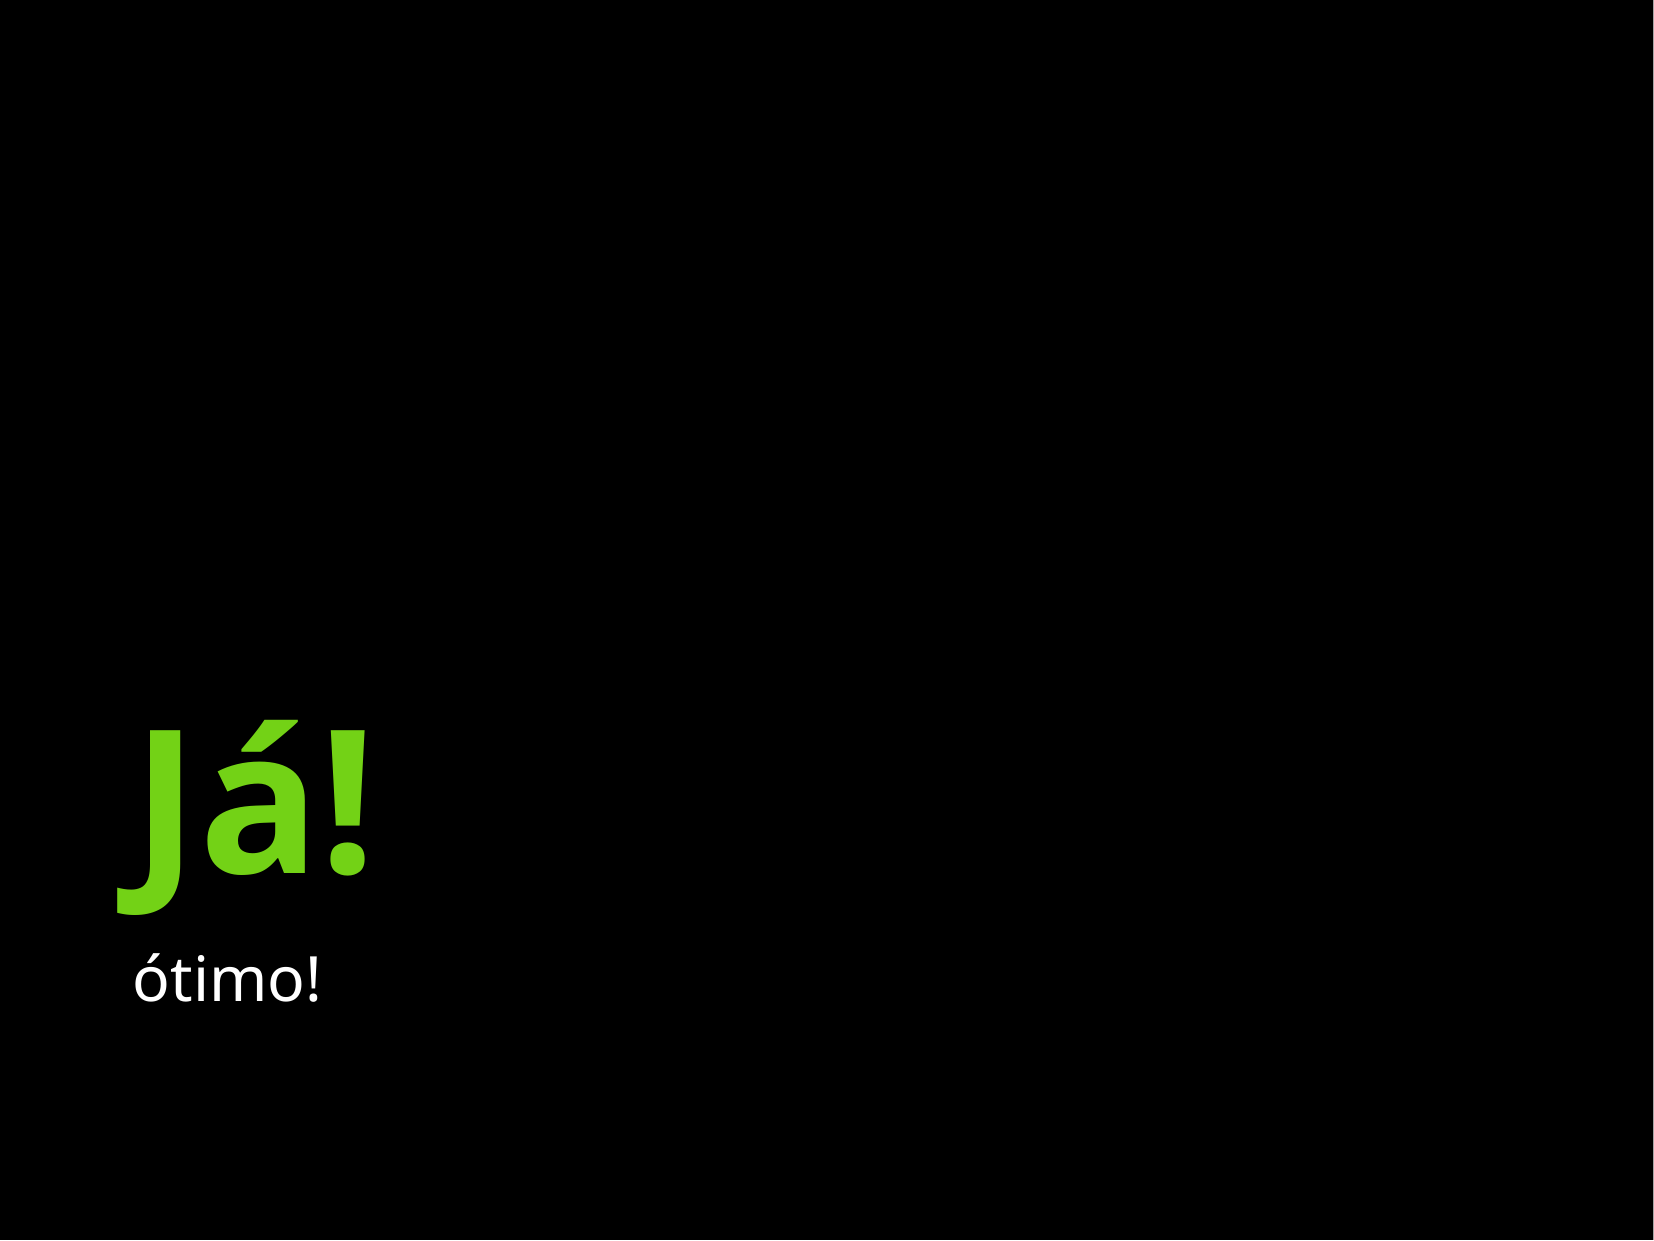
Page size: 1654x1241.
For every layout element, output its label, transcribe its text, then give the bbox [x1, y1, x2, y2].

text_box ótimo! [118, 927, 1536, 1134]
text_box Já! [118, 100, 1536, 927]
